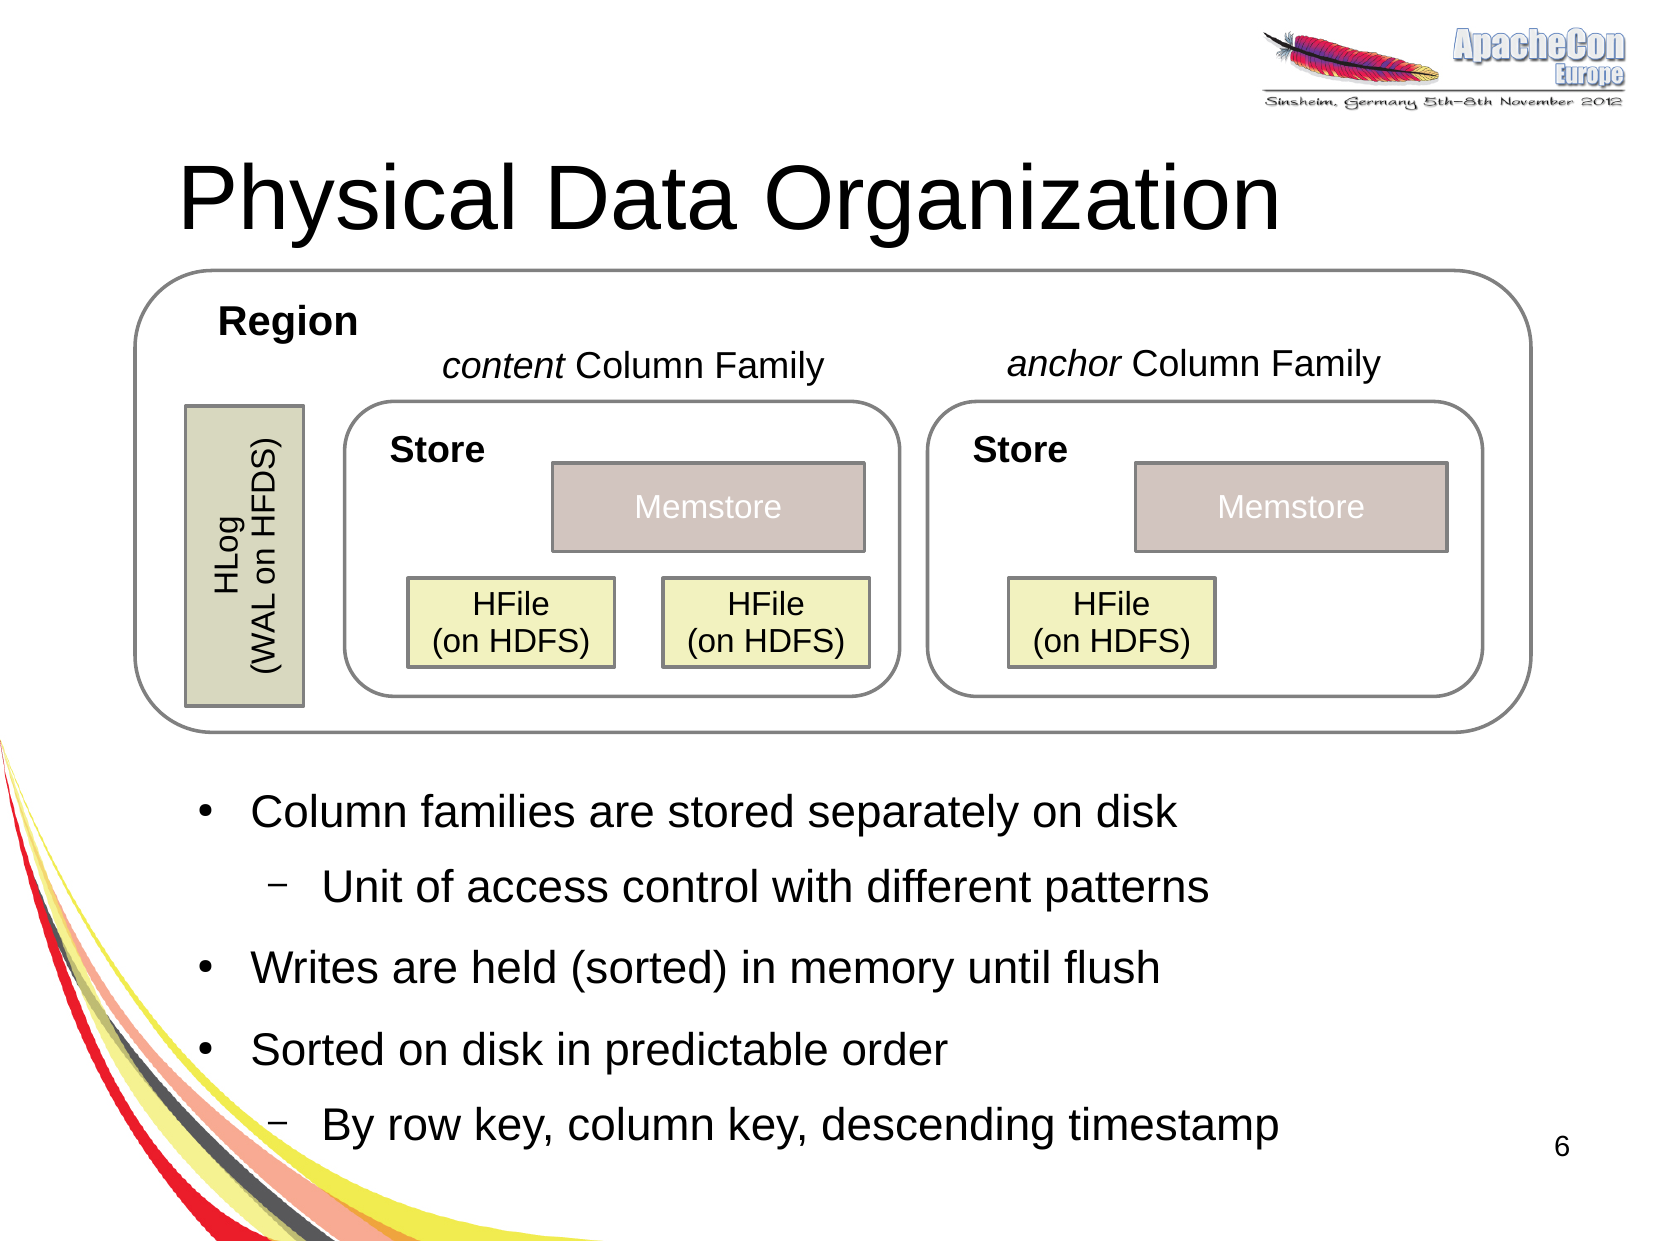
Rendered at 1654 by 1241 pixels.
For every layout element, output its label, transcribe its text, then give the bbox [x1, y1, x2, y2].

text_box HFile (on HDFS) [1008, 578, 1216, 667]
text_box Store [374, 421, 568, 492]
text_box Memstore [1135, 462, 1448, 552]
text_box Region [202, 290, 374, 352]
title Physical Data Organization [177, 141, 1535, 254]
text_box HFile (on HDFS) [407, 578, 615, 667]
text_box anchor Column Family [992, 334, 1398, 392]
text_box content Column Family [427, 337, 841, 395]
picture [0, 0, 1653, 1241]
list Column families are stored separately on disk Unit of access control with different patterns Writes are held (sorted) in memory until flush Sorted on disk in predictable order By row key, column key, descending timestamp [179, 785, 1538, 1151]
text_box Store [957, 421, 1151, 492]
text_box Memstore [552, 462, 865, 552]
text_box HLog (WAL on HFDS) [185, 406, 304, 707]
text_box HFile (on HDFS) [662, 578, 870, 667]
